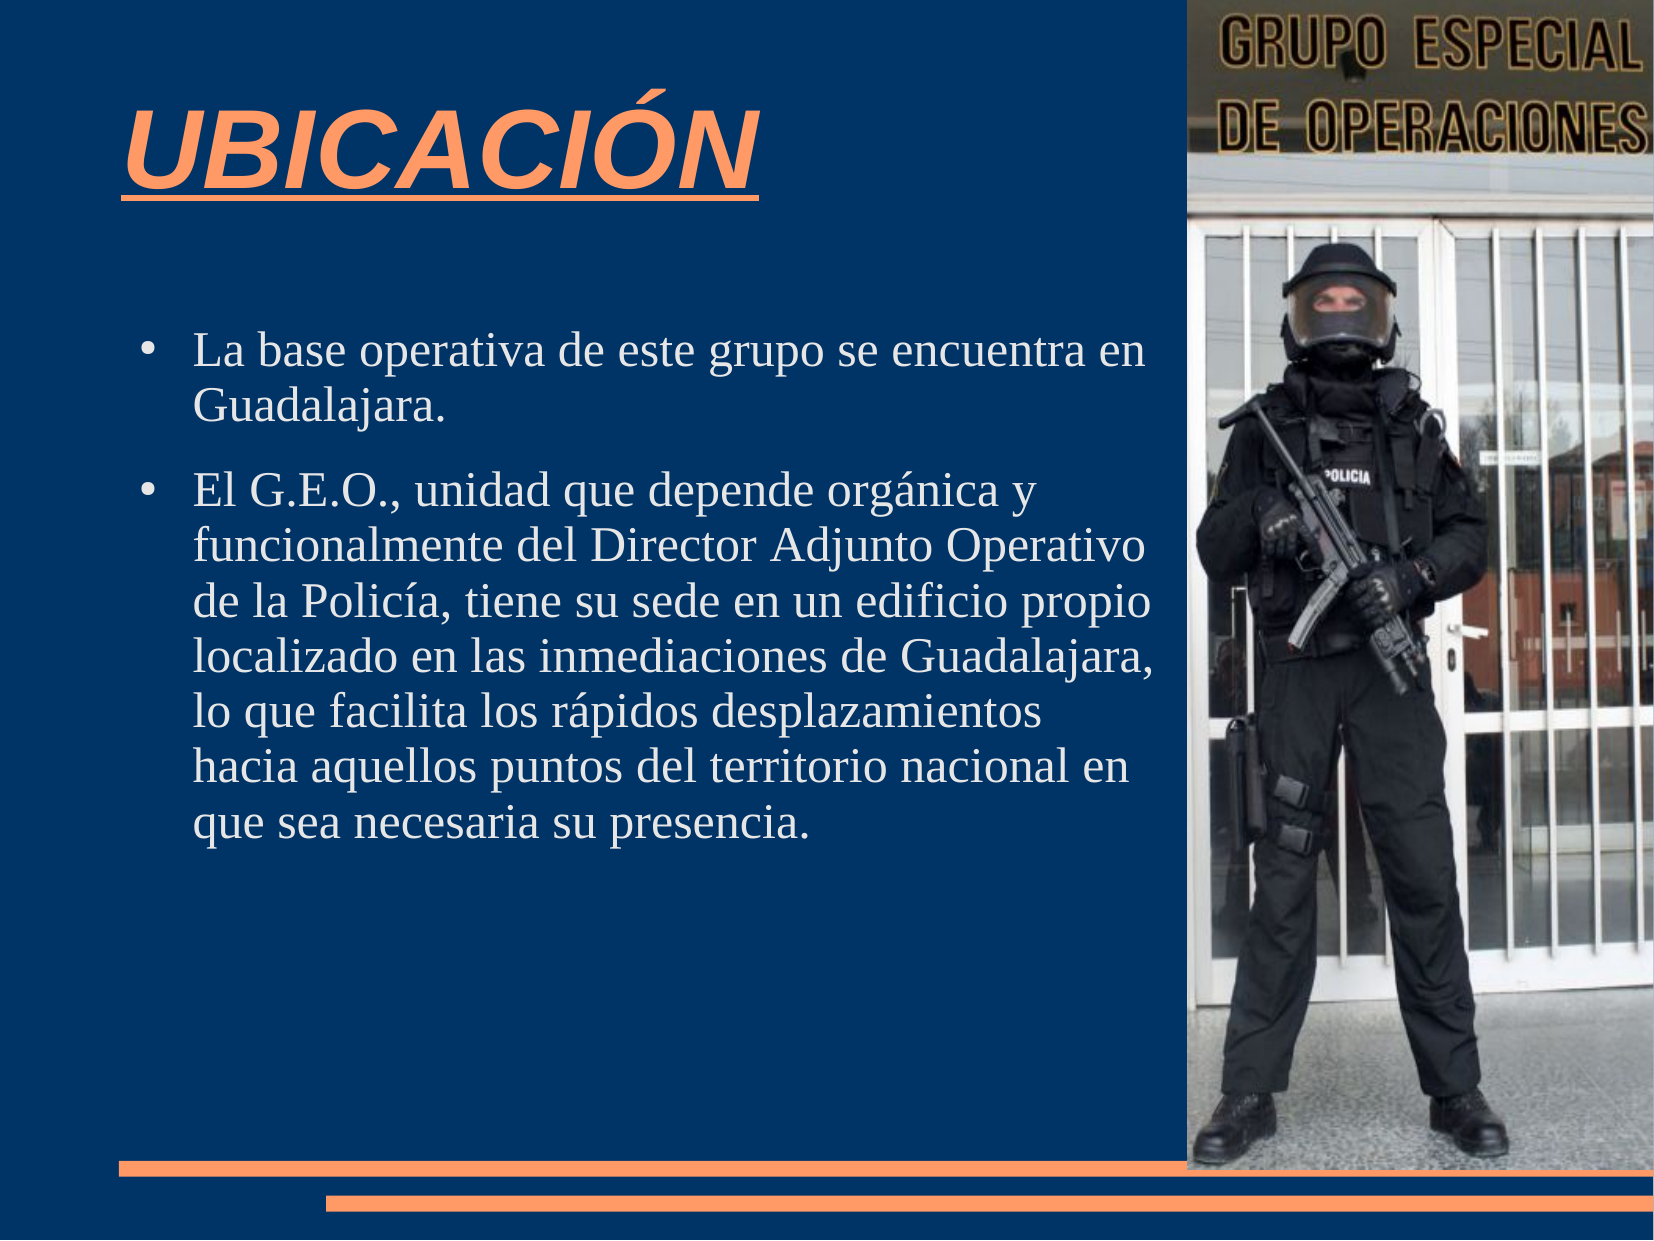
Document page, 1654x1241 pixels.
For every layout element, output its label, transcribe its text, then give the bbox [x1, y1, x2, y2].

title UBICACIÓN [121, 46, 1187, 254]
list La base operativa de este grupo se encuentra en Guadalajara. El G.E.O., unidad que depende orgánica y funcionalmente del Director Adjunto Operativo de la Policía, tiene su sede en un edificio propio localizado en las inmediaciones de Guadalajara, lo que facilita los rápidos desplazamientos hacia aquellos puntos del territorio nacional en que sea necesaria su presencia. [121, 322, 1158, 1132]
picture [1187, 0, 1654, 1170]
